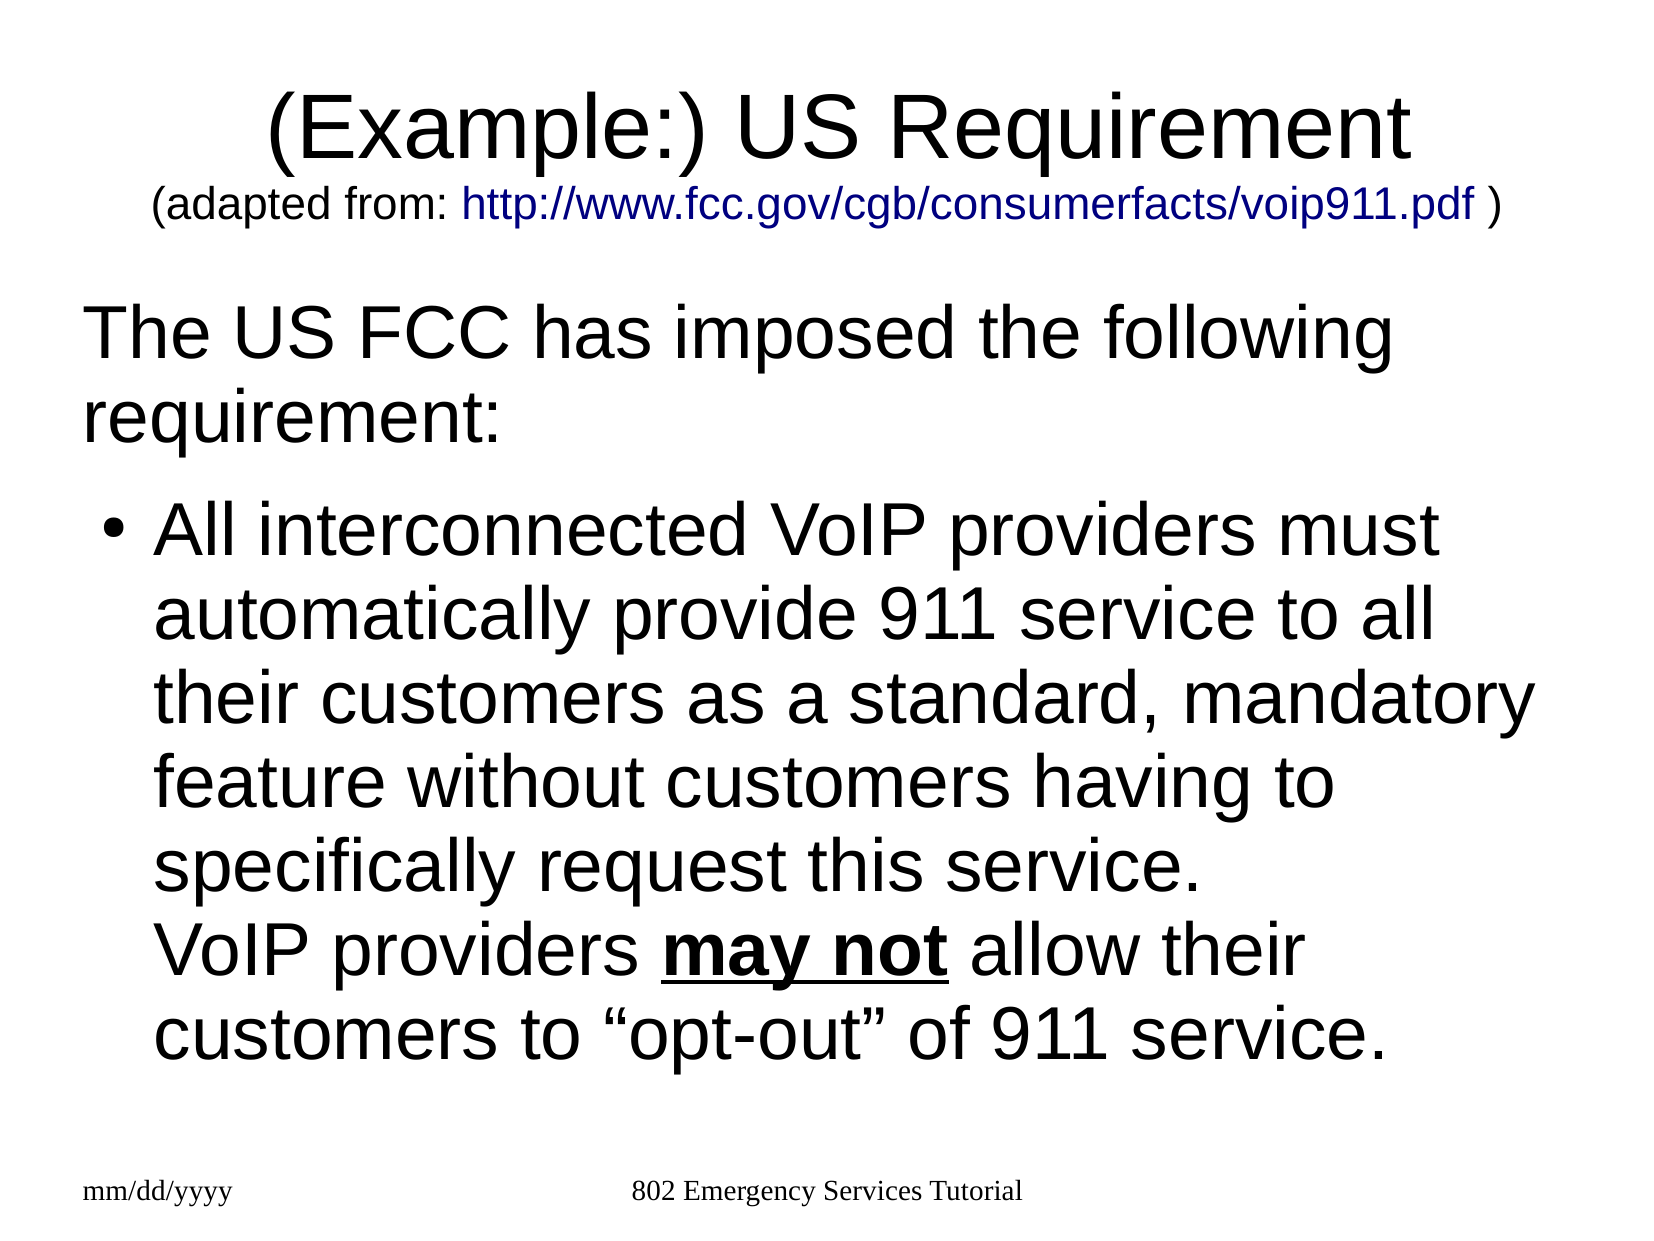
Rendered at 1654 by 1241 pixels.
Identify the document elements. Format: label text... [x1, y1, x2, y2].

title (Example:) US Requirement (adapted from: http://www.fcc.gov/cgb/consumerfacts/voip911.pdf ) [82, 56, 1571, 250]
list The US FCC has imposed the following requirement: All interconnected VoIP providers must automatically provide 911 service to all their customers as a standard, mandatory feature without customers having to specifically request this service. VoIP providers may not allow their customers to “opt-out” of 911 service. [82, 290, 1571, 1094]
